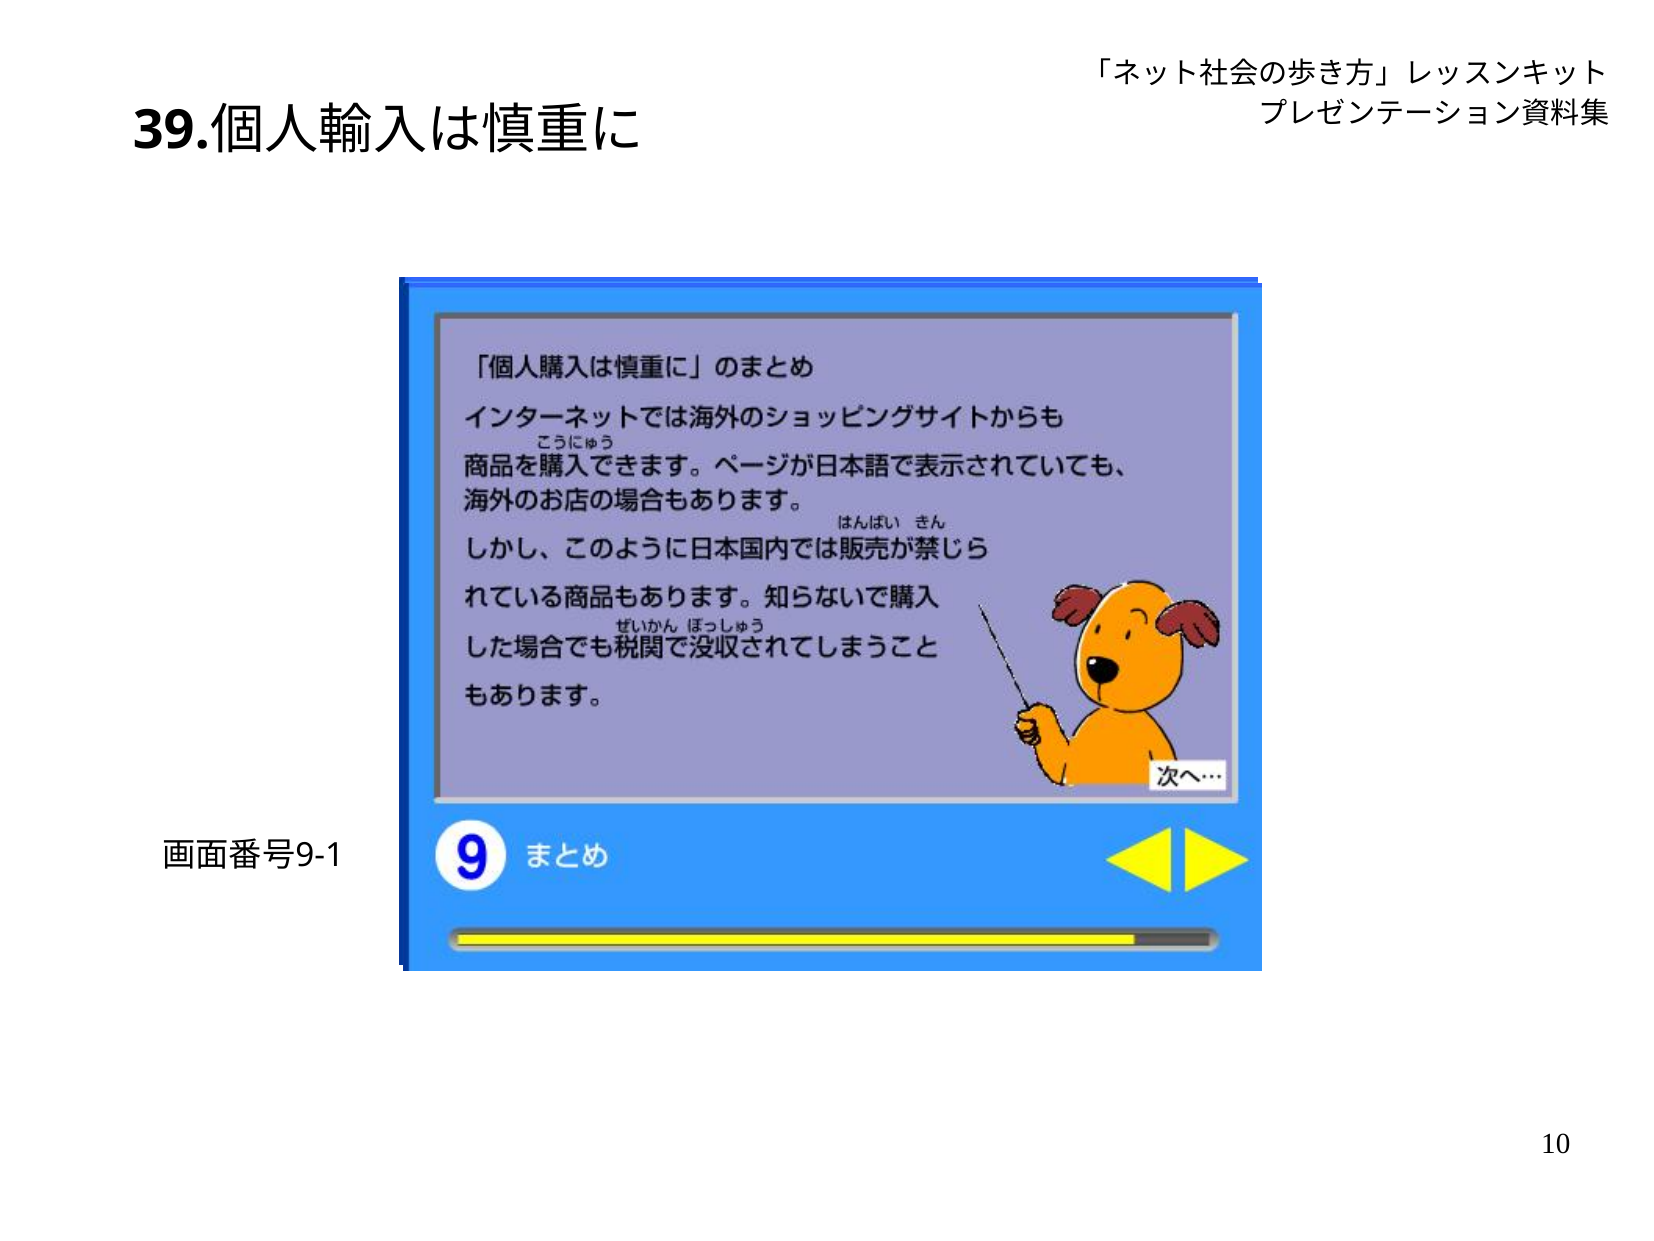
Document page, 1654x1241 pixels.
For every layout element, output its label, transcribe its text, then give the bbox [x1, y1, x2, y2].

text_box 画面番号9-1 [147, 826, 384, 882]
text_box 39.個人輸入は慎重に [118, 88, 1241, 169]
picture [399, 277, 1262, 971]
text_box 「ネット社会の歩き方」レッスンキット プレゼンテーション資料集 [1062, 44, 1625, 139]
